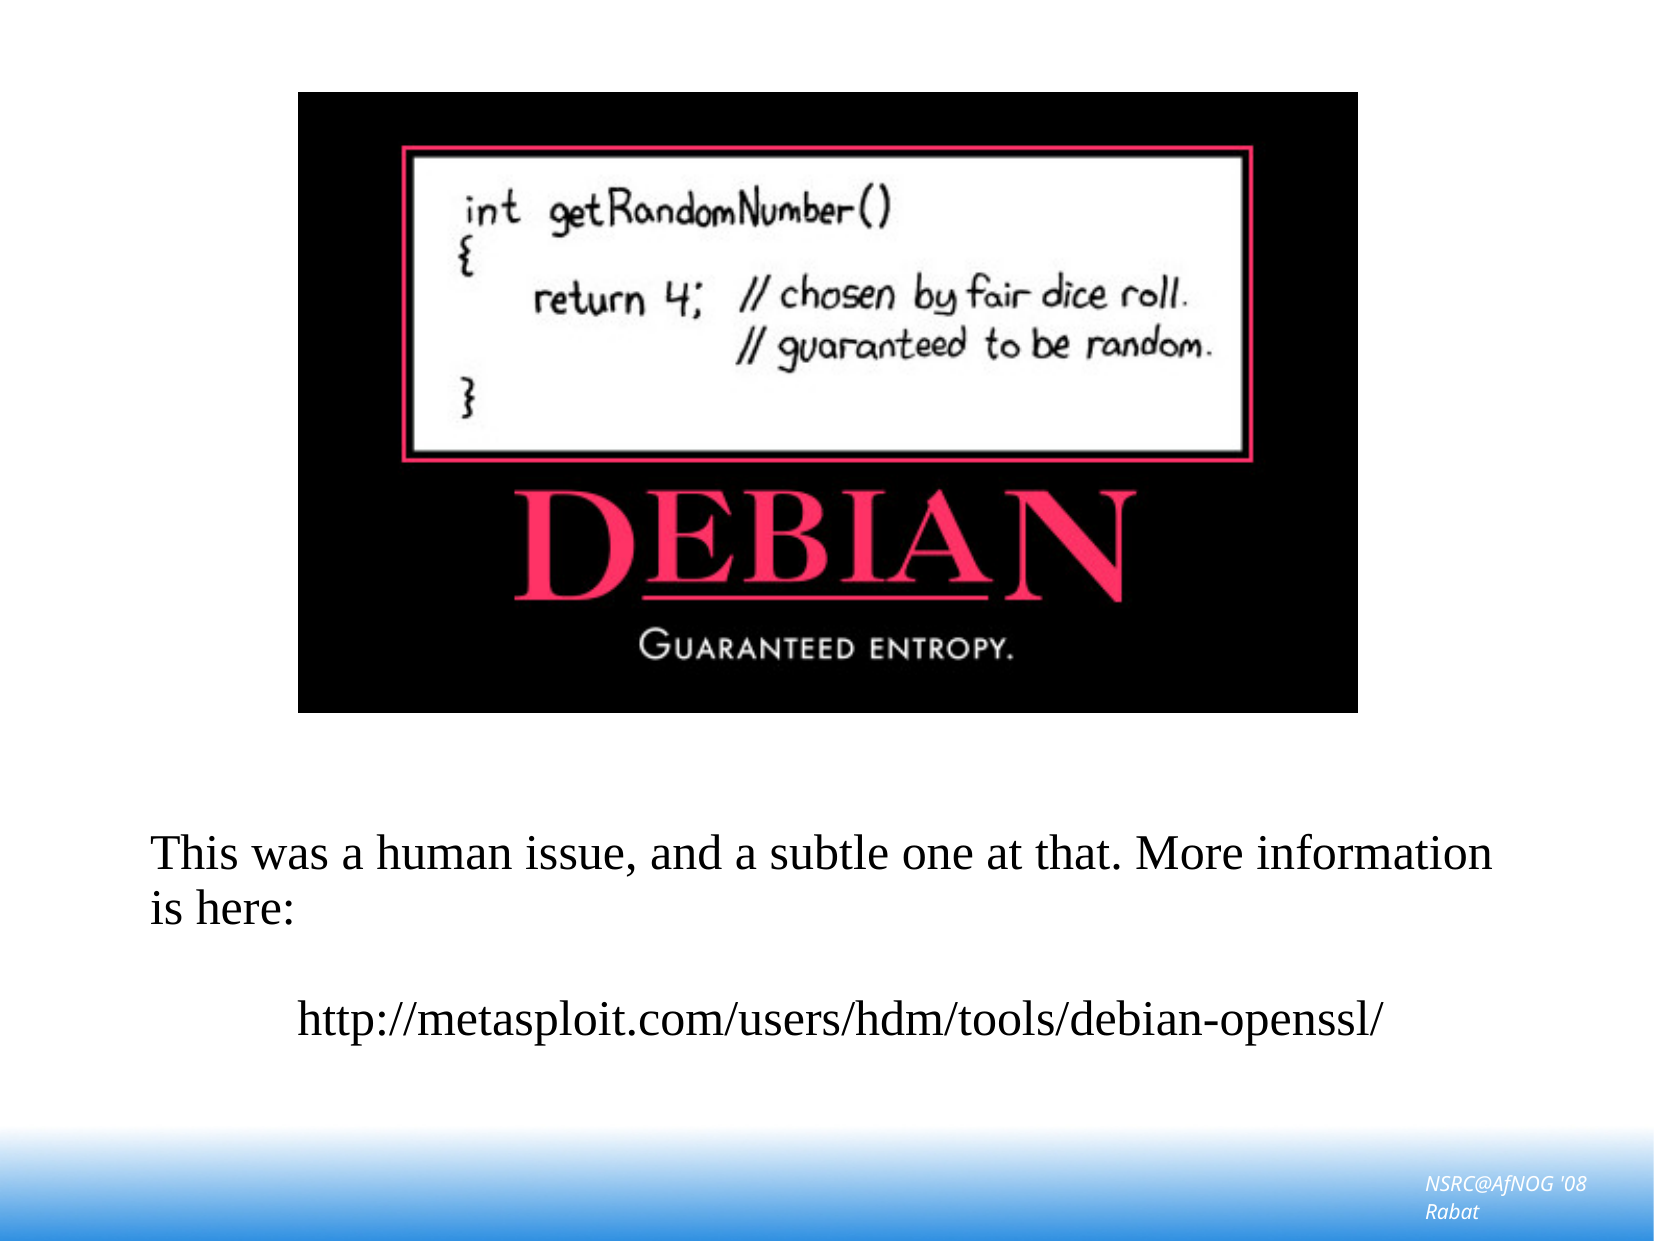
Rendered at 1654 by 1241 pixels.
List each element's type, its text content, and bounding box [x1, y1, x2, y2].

picture [0, 1124, 1654, 1241]
picture [298, 92, 1358, 713]
text_box This was a human issue, and a subtle one at that. More information is here: http://metasploit.com/users/hdm/tools/debian-openssl/ [150, 825, 1492, 1067]
